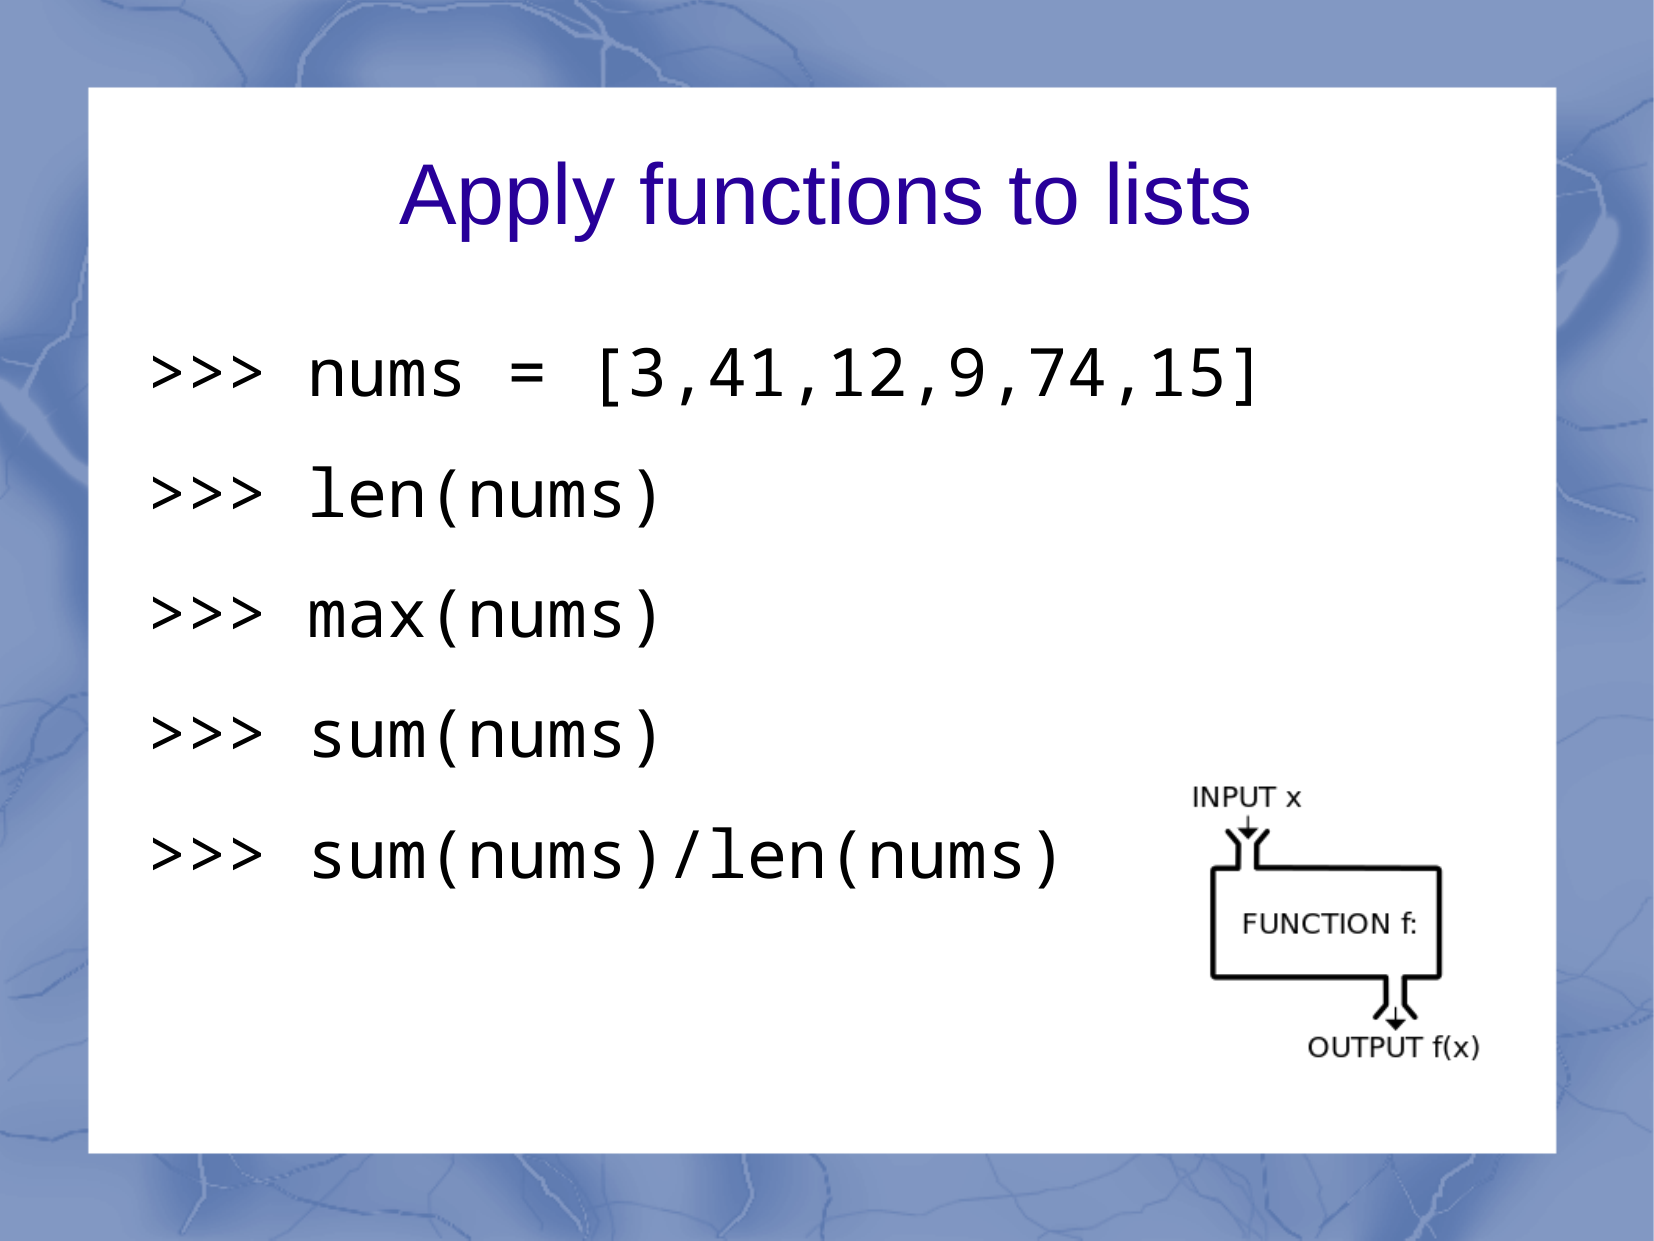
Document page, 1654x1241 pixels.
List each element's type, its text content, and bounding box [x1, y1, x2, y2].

title Apply functions to lists [118, 90, 1536, 298]
list >>> nums = [3,41,12,9,74,15] >>> len(nums) >>> max(nums) >>> sum(nums) >>> sum(nums)/len(nums) [147, 325, 1506, 1045]
picture [0, 0, 1654, 1241]
